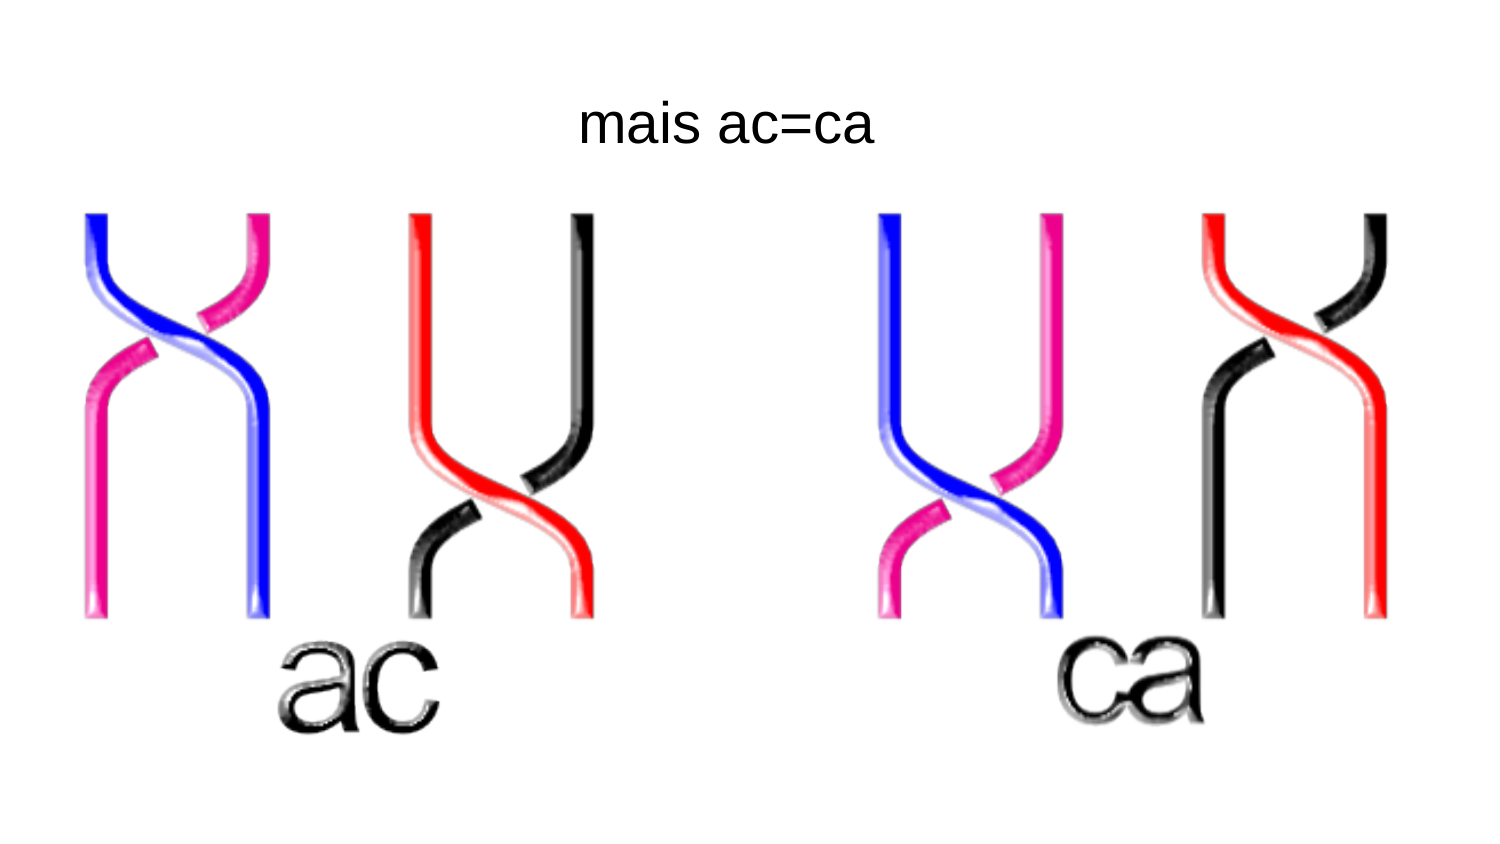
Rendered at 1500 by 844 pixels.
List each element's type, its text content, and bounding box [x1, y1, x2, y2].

picture [22, 164, 1451, 777]
title mais ac=ca [563, 70, 937, 164]
